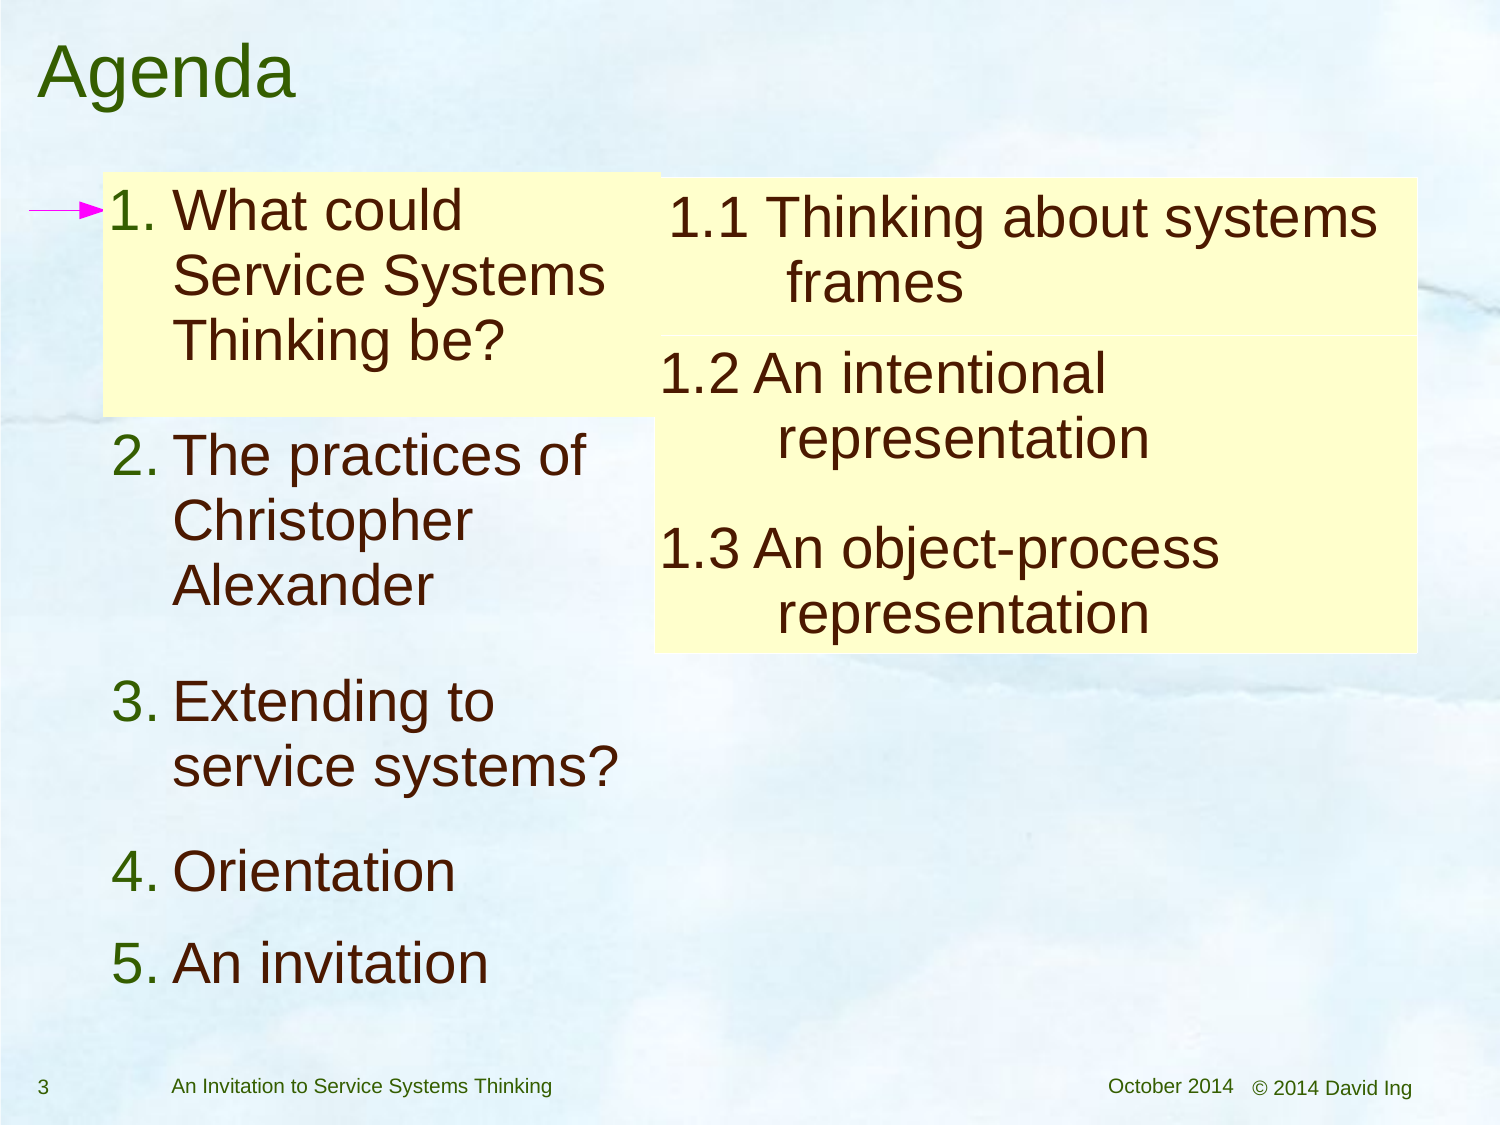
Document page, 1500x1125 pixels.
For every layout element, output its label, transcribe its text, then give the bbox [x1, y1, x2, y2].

table_cell 4. [103, 833, 166, 925]
title Agenda [37, 37, 1463, 152]
table_header 1. [103, 172, 166, 417]
table_cell 3. [103, 663, 166, 833]
table_cell Extending to service systems? [166, 663, 661, 833]
table_header 1.1 Thinking about systems frames [661, 178, 1417, 335]
table_header What could Service Systems Thinking be? [166, 172, 661, 417]
picture [0, 0, 1500, 1125]
table_cell Orientation [166, 833, 661, 925]
table_cell An invitation [166, 925, 661, 1016]
table_cell The practices of Christopher Alexander [166, 417, 661, 663]
table_cell 1.2 An intentional representation 1.3 An object-process representation [661, 336, 1417, 653]
table_cell 5. [103, 925, 166, 1016]
table_cell 2. [103, 417, 166, 663]
